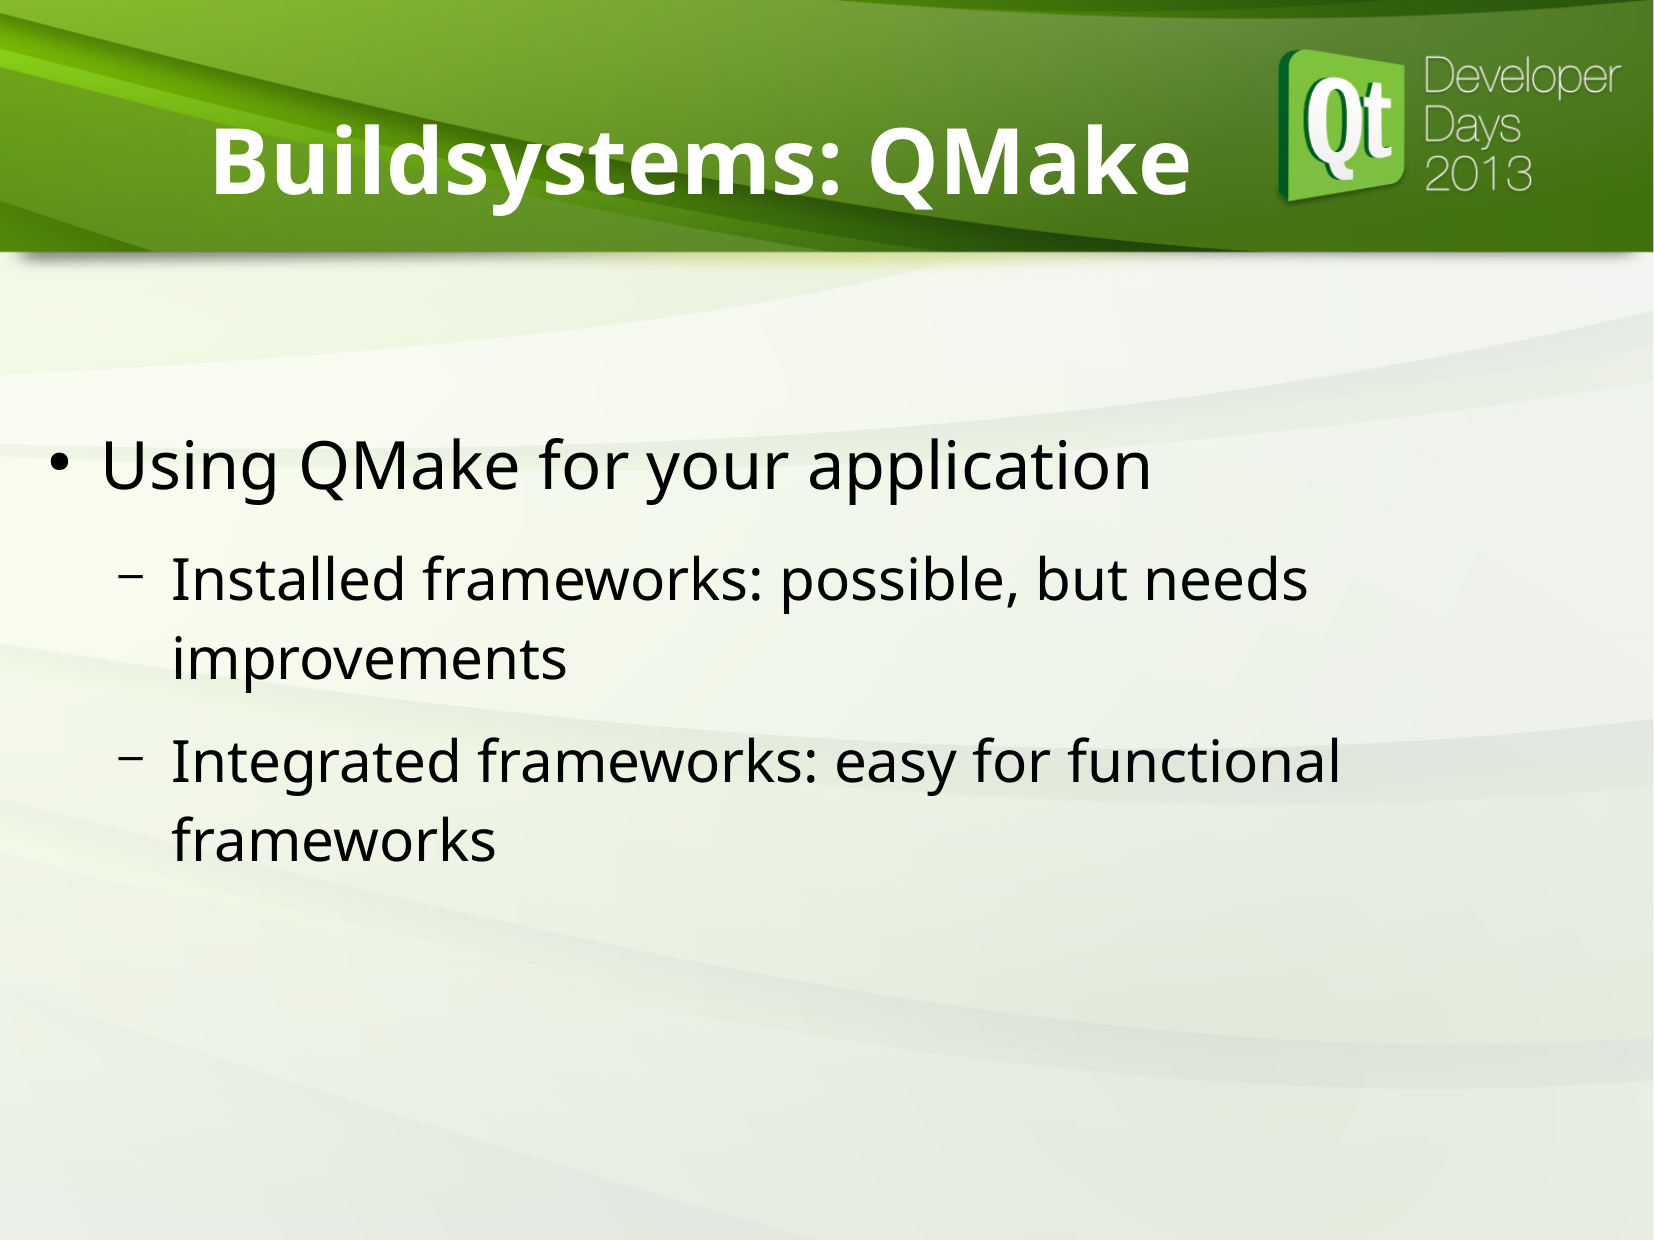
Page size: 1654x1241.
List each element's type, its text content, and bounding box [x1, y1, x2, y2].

title Buildsystems: QMake [82, 55, 1321, 263]
picture [0, 0, 1654, 1240]
list Using QMake for your application Installed frameworks: possible, but needs improvements Integrated frameworks: easy for functional frameworks [30, 297, 1621, 1171]
